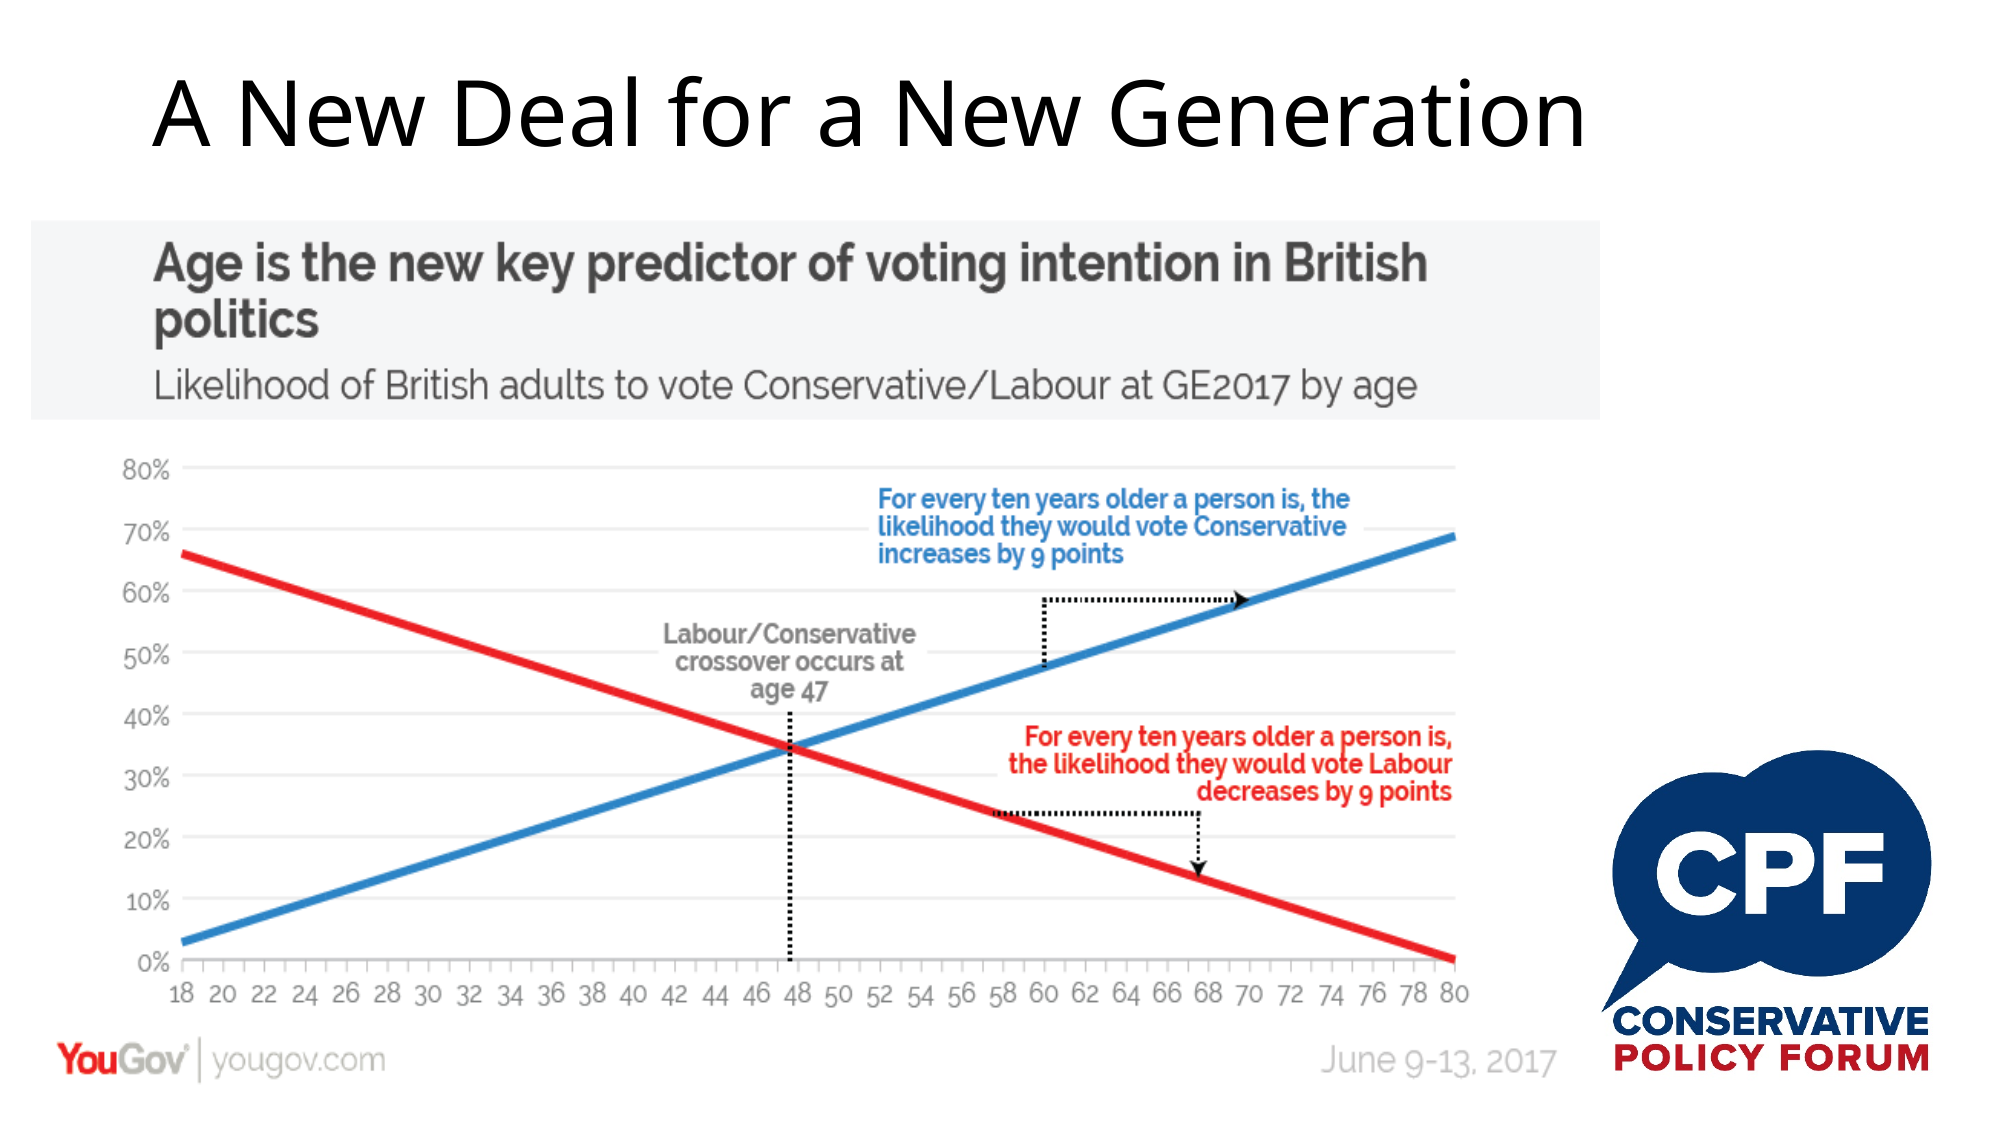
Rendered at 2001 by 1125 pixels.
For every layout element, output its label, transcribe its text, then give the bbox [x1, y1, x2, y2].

picture [31, 220, 1967, 1103]
title A New Deal for a New Generation [137, 59, 1863, 278]
